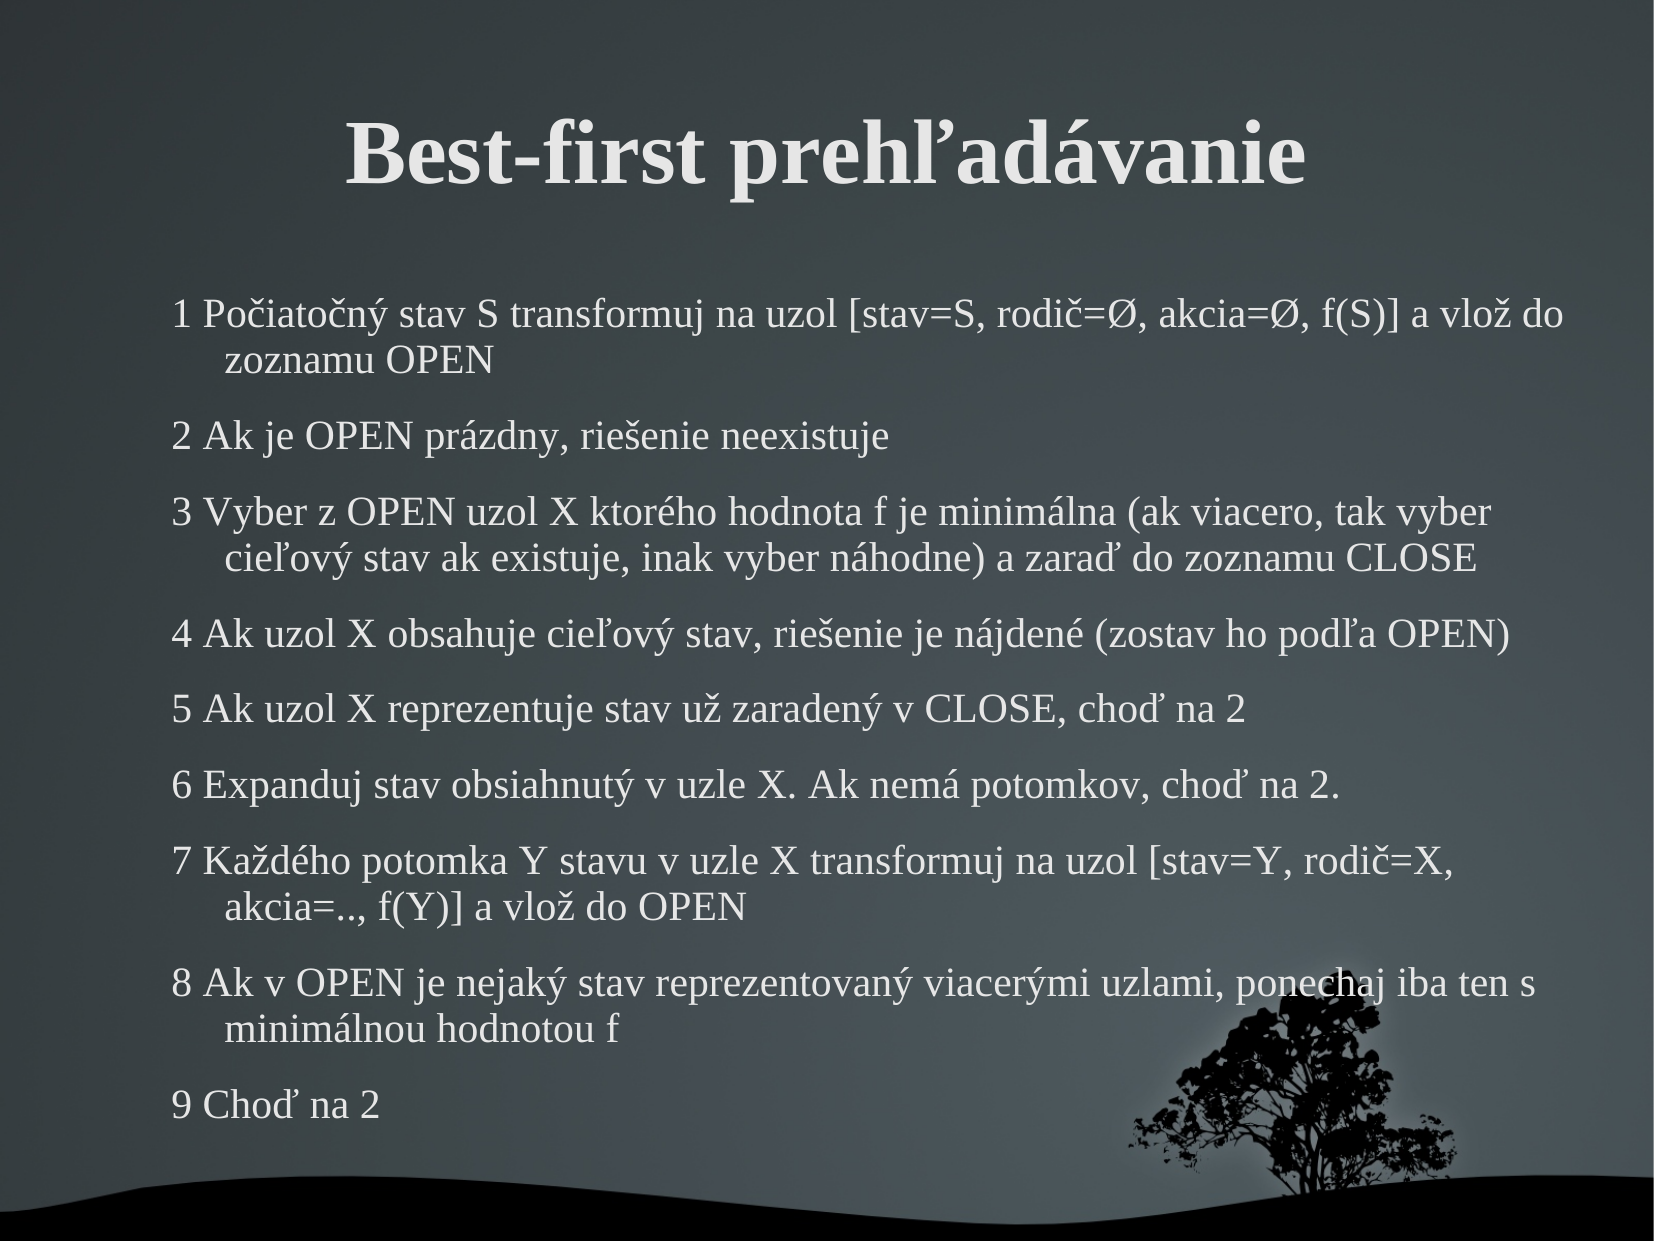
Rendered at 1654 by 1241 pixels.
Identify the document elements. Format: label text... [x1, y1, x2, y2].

picture [0, 0, 1654, 1241]
list 1 Počiatočný stav S transformuj na uzol [stav=S, rodič=Ø, akcia=Ø, f(S)] a vlož do zoznamu OPEN 2 Ak je OPEN prázdny, riešenie neexistuje 3 Vyber z OPEN uzol X ktorého hodnota f je minimálna (ak viacero, tak vyber cieľový stav ak existuje, inak vyber náhodne) a zaraď do zoznamu CLOSE 4 Ak uzol X obsahuje cieľový stav, riešenie je nájdené (zostav ho podľa OPEN) 5 Ak uzol X reprezentuje stav už zaradený v CLOSE, choď na 2 6 Expanduj stav obsiahnutý v uzle X. Ak nemá potomkov, choď na 2. 7 Každého potomka Y stavu v uzle X transformuj na uzol [stav=Y, rodič=X, akcia=.., f(Y)] a vlož do OPEN 8 Ak v OPEN je nejaký stav reprezentovaný viacerými uzlami, ponechaj iba ten s minimálnou hodnotou f 9 Choď na 2 [82, 290, 1571, 1183]
title Best-first prehľadávanie [82, 49, 1571, 257]
